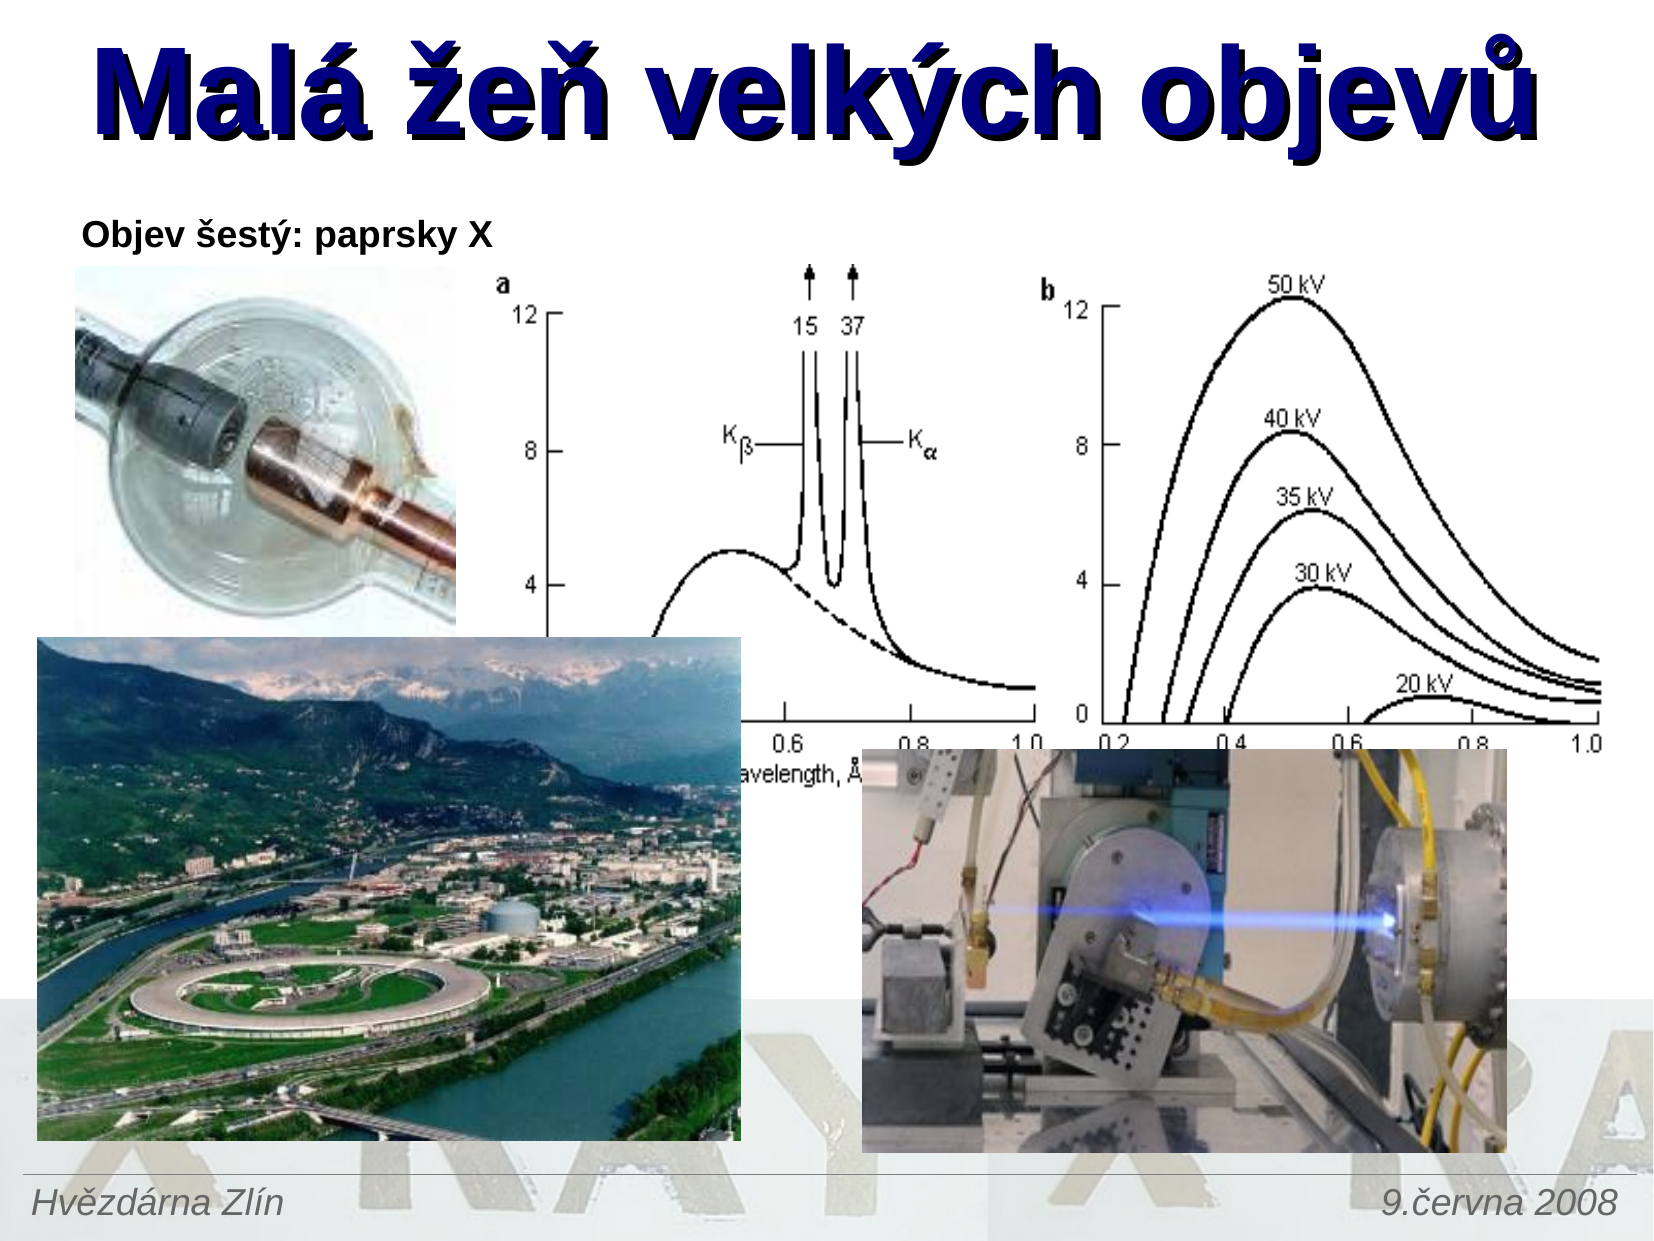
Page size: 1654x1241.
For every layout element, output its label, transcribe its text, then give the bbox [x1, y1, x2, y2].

text_box Objev šestý: paprsky X [66, 205, 509, 263]
text_box Malá žeň velkých objevů [75, 13, 1558, 169]
text_box Hvězdárna Zlín 9.června 2008 [16, 1174, 1633, 1232]
picture [0, 264, 1654, 1241]
